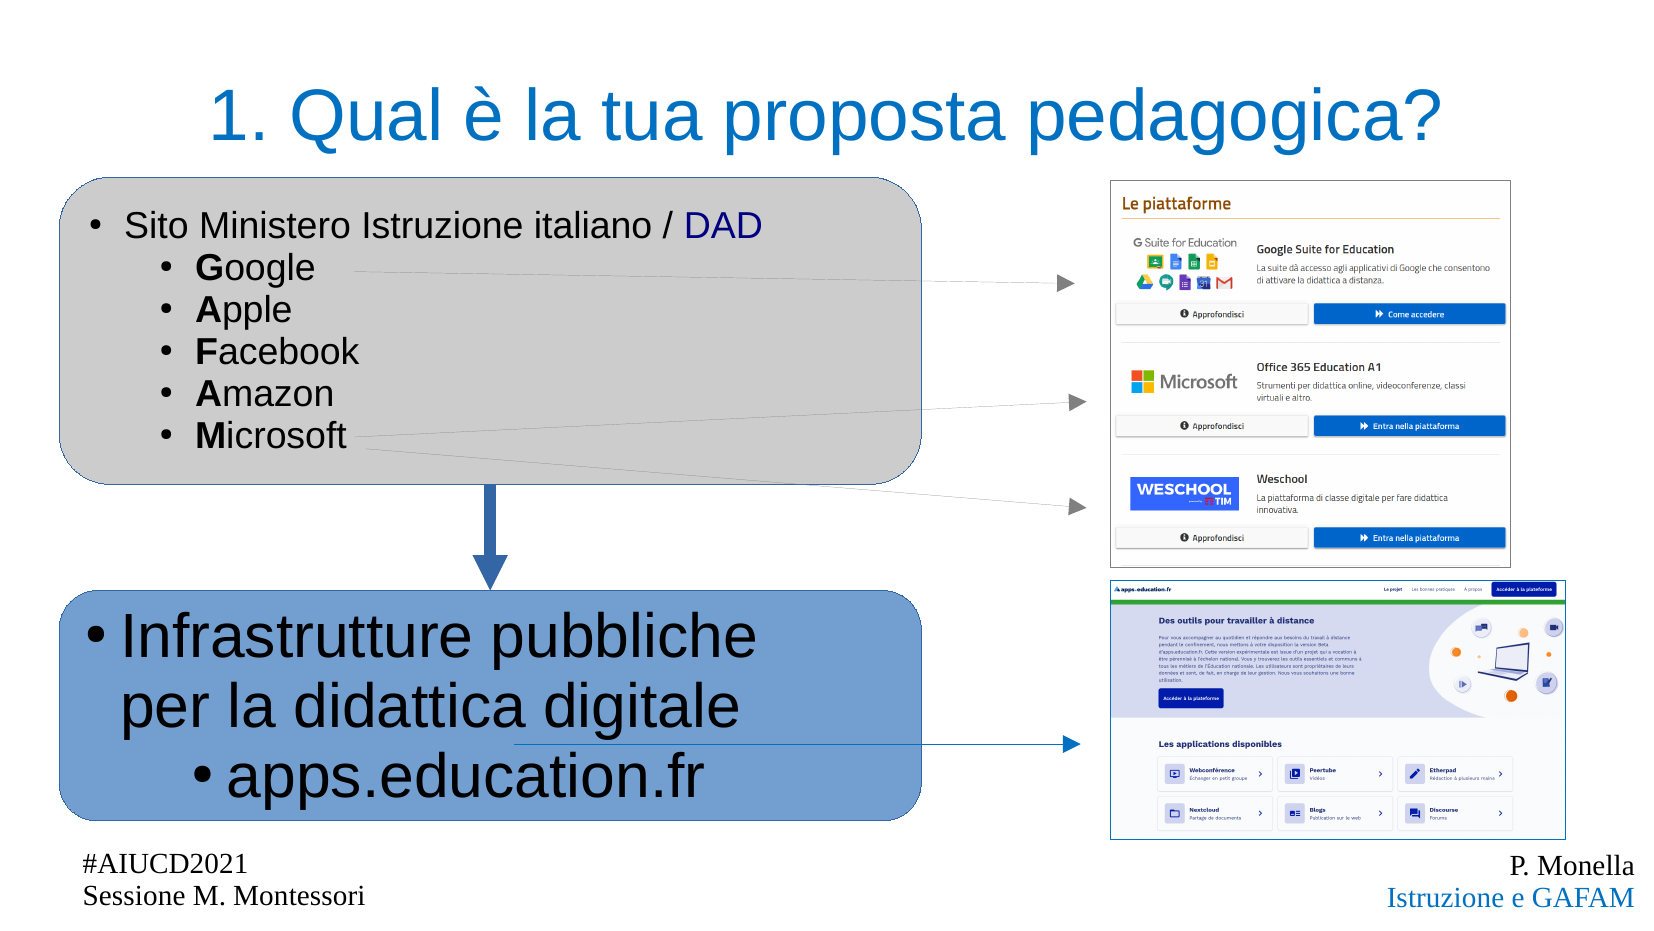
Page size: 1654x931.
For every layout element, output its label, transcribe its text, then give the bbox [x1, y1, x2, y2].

picture [1110, 180, 1511, 568]
picture [1110, 580, 1566, 840]
text_box Sito Ministero Istruzione italiano / DAD Google Apple Facebook Amazon Microsoft [59, 185, 922, 485]
text_box P. Monella Istruzione e GAFAM [895, 849, 1636, 914]
text_box Infrastrutture pubbliche per la didattica digitale apps.education.fr [59, 590, 922, 821]
title 1. Qual è la tua proposta pedagogica? [82, 37, 1571, 193]
